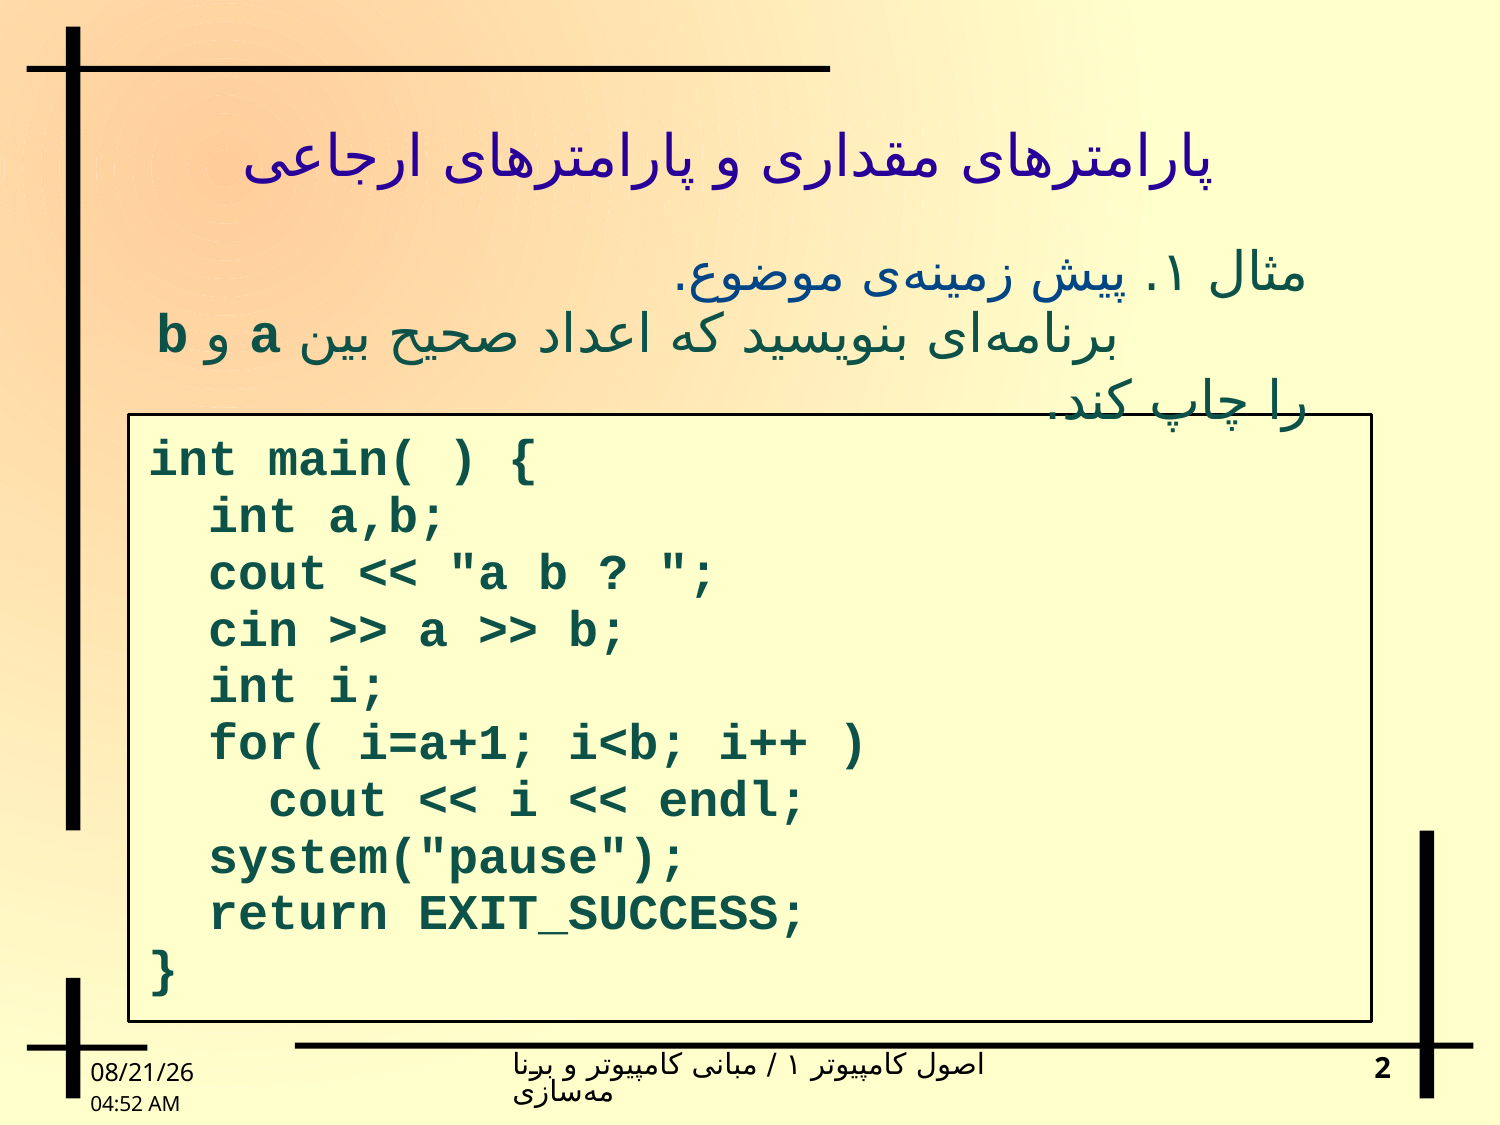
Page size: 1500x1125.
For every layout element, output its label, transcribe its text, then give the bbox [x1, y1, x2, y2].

list int main( ) { int a,b; cout << "a b ? "; cin >> a >> b; int i; for( i=a+1; i<b; i++ ) cout << i << endl; system("pause"); return EXIT_SUCCESS; } [128, 414, 1372, 1022]
list مثال ۱. پیش زمینه‌ی موضوع. برنامه‌ای بنویسید که اعداد صحیح بین a و b را چاپ کند. [112, 239, 1362, 427]
title پارامترهای مقداری و پارامترهای ارجاعی [113, 96, 1344, 217]
